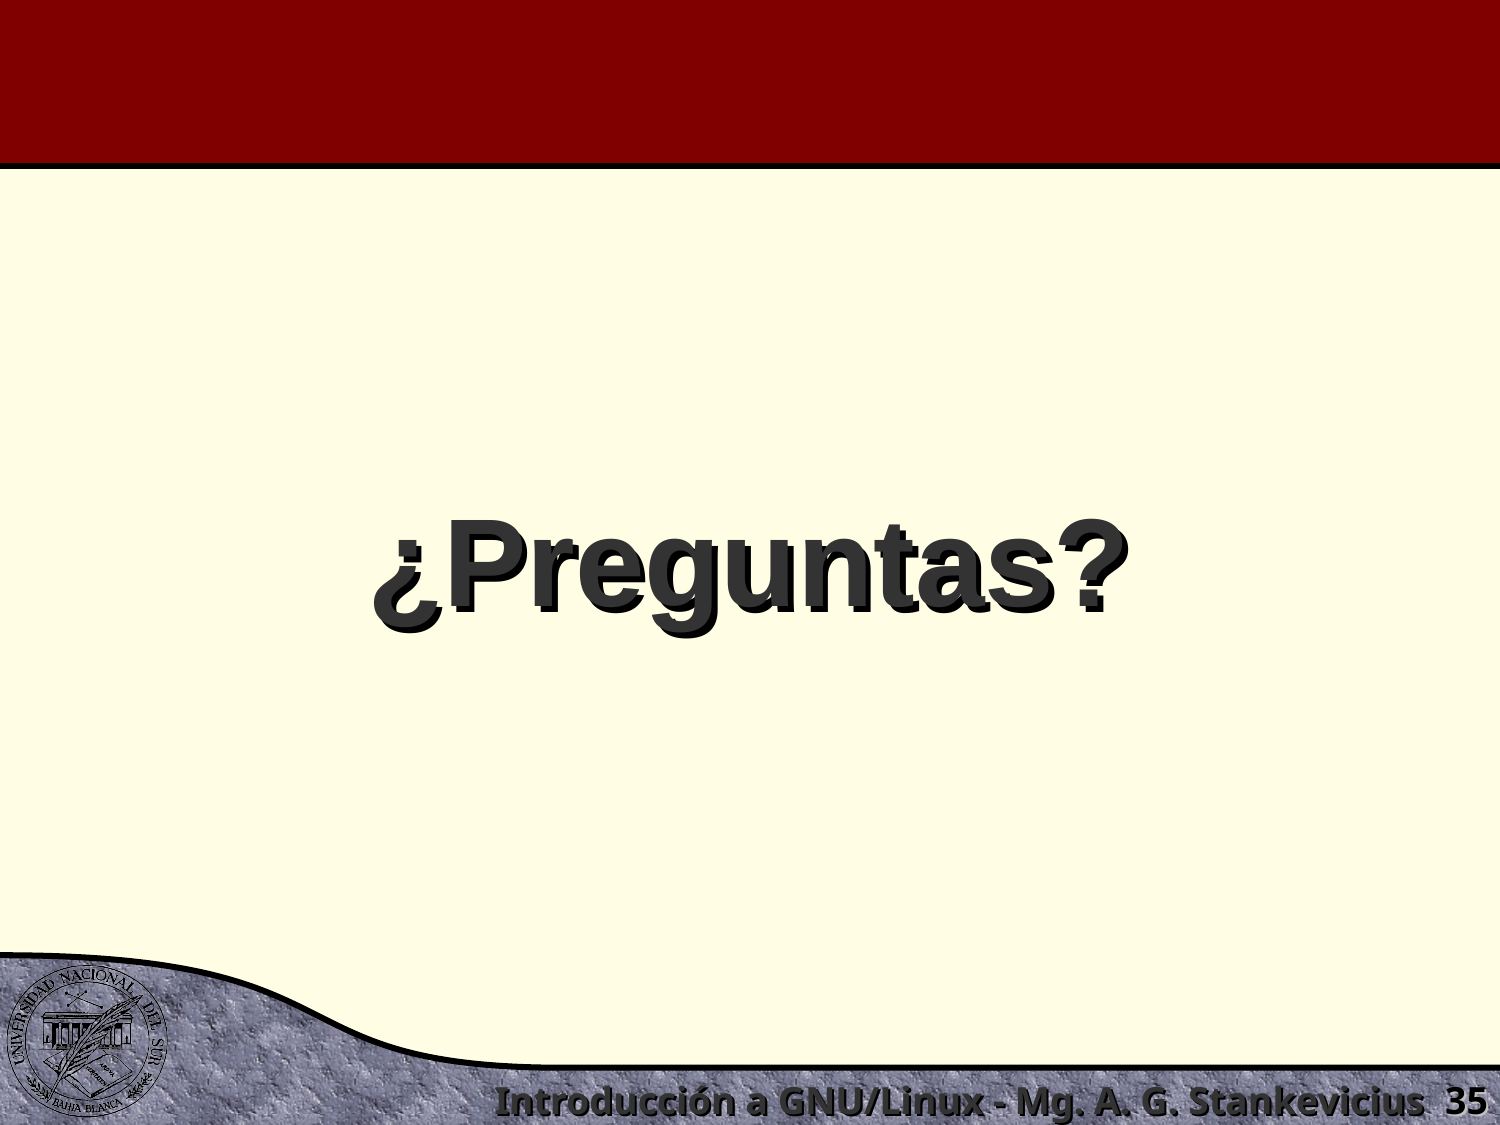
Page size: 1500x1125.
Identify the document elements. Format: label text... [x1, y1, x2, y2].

picture [1059, 1100, 1065, 1110]
picture [0, 956, 1500, 1125]
subtitle ¿Preguntas? [11, 192, 1486, 935]
